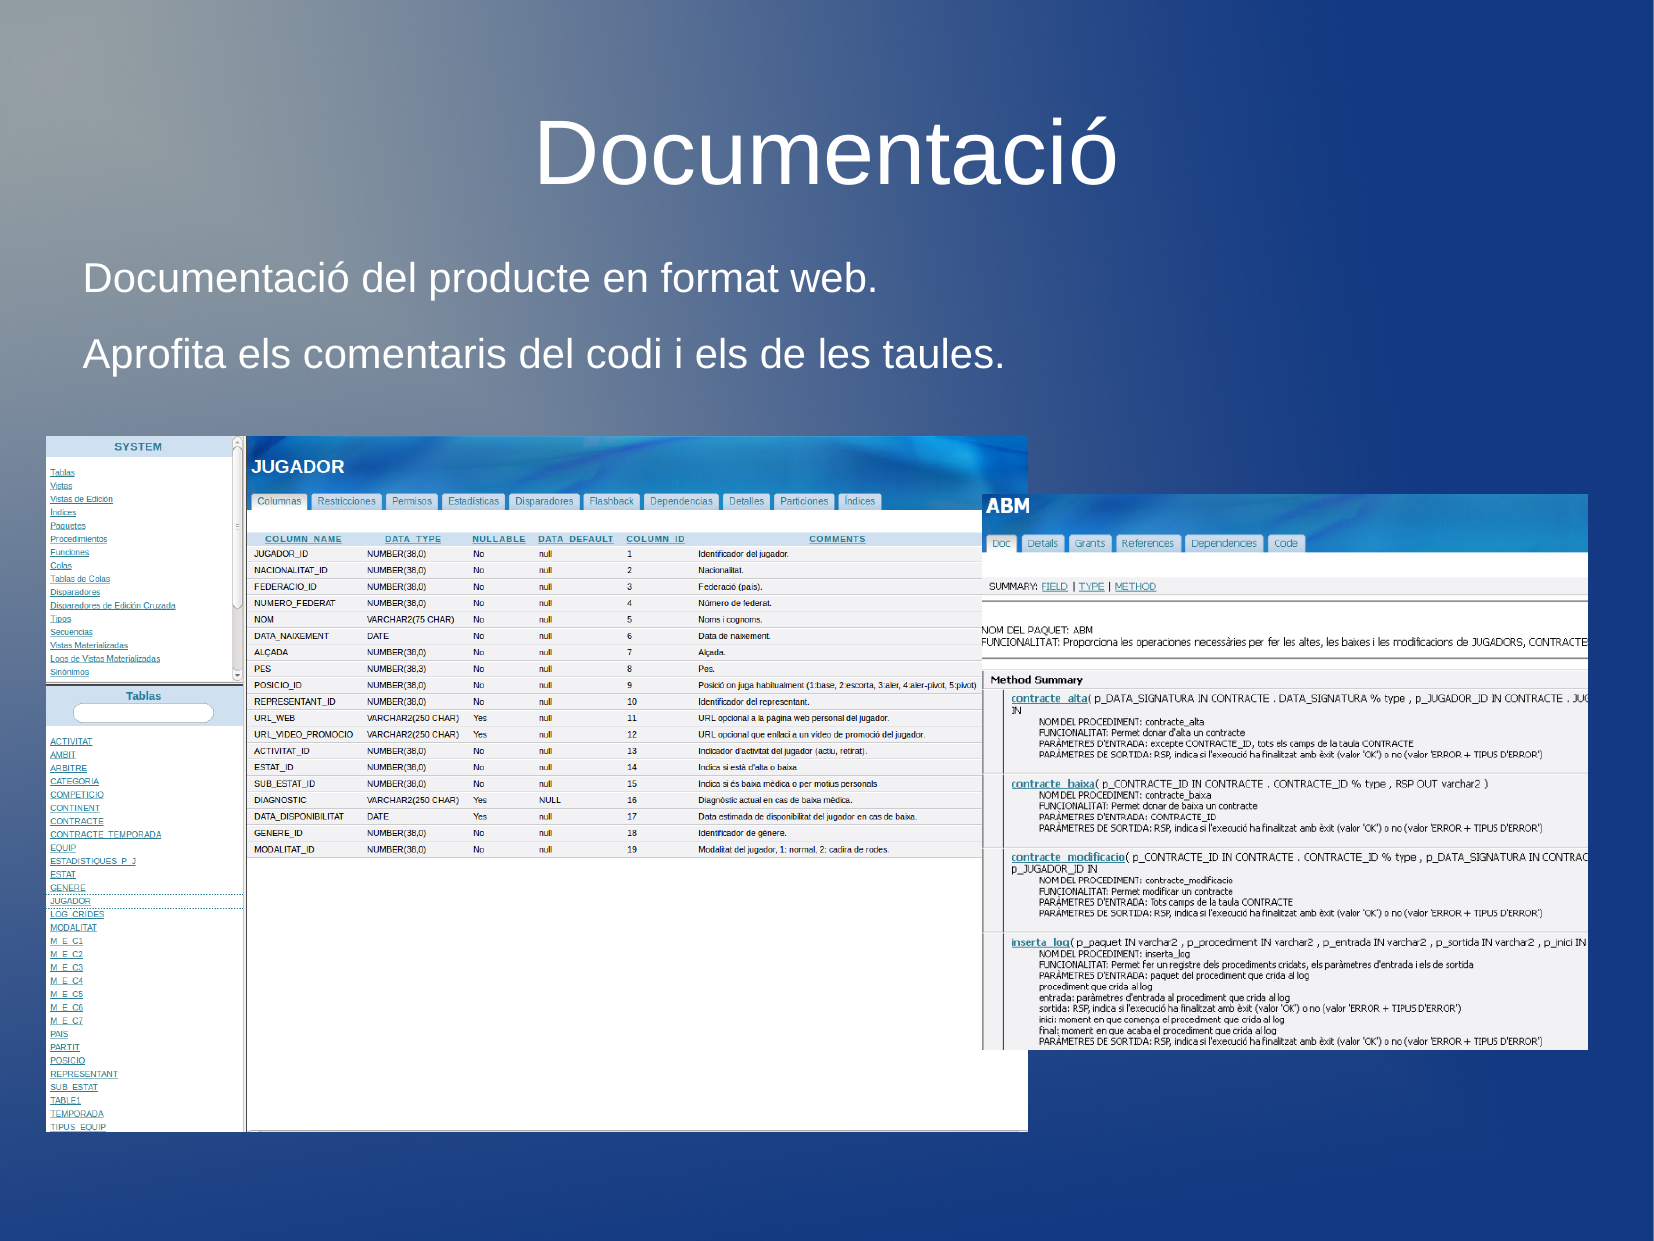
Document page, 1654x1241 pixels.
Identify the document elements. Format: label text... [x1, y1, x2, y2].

title Documentació [82, 49, 1571, 254]
picture [0, 0, 1654, 1241]
list Documentació del producte en format web. Aprofita els comentaris del codi i els de les taules. [82, 254, 1571, 390]
